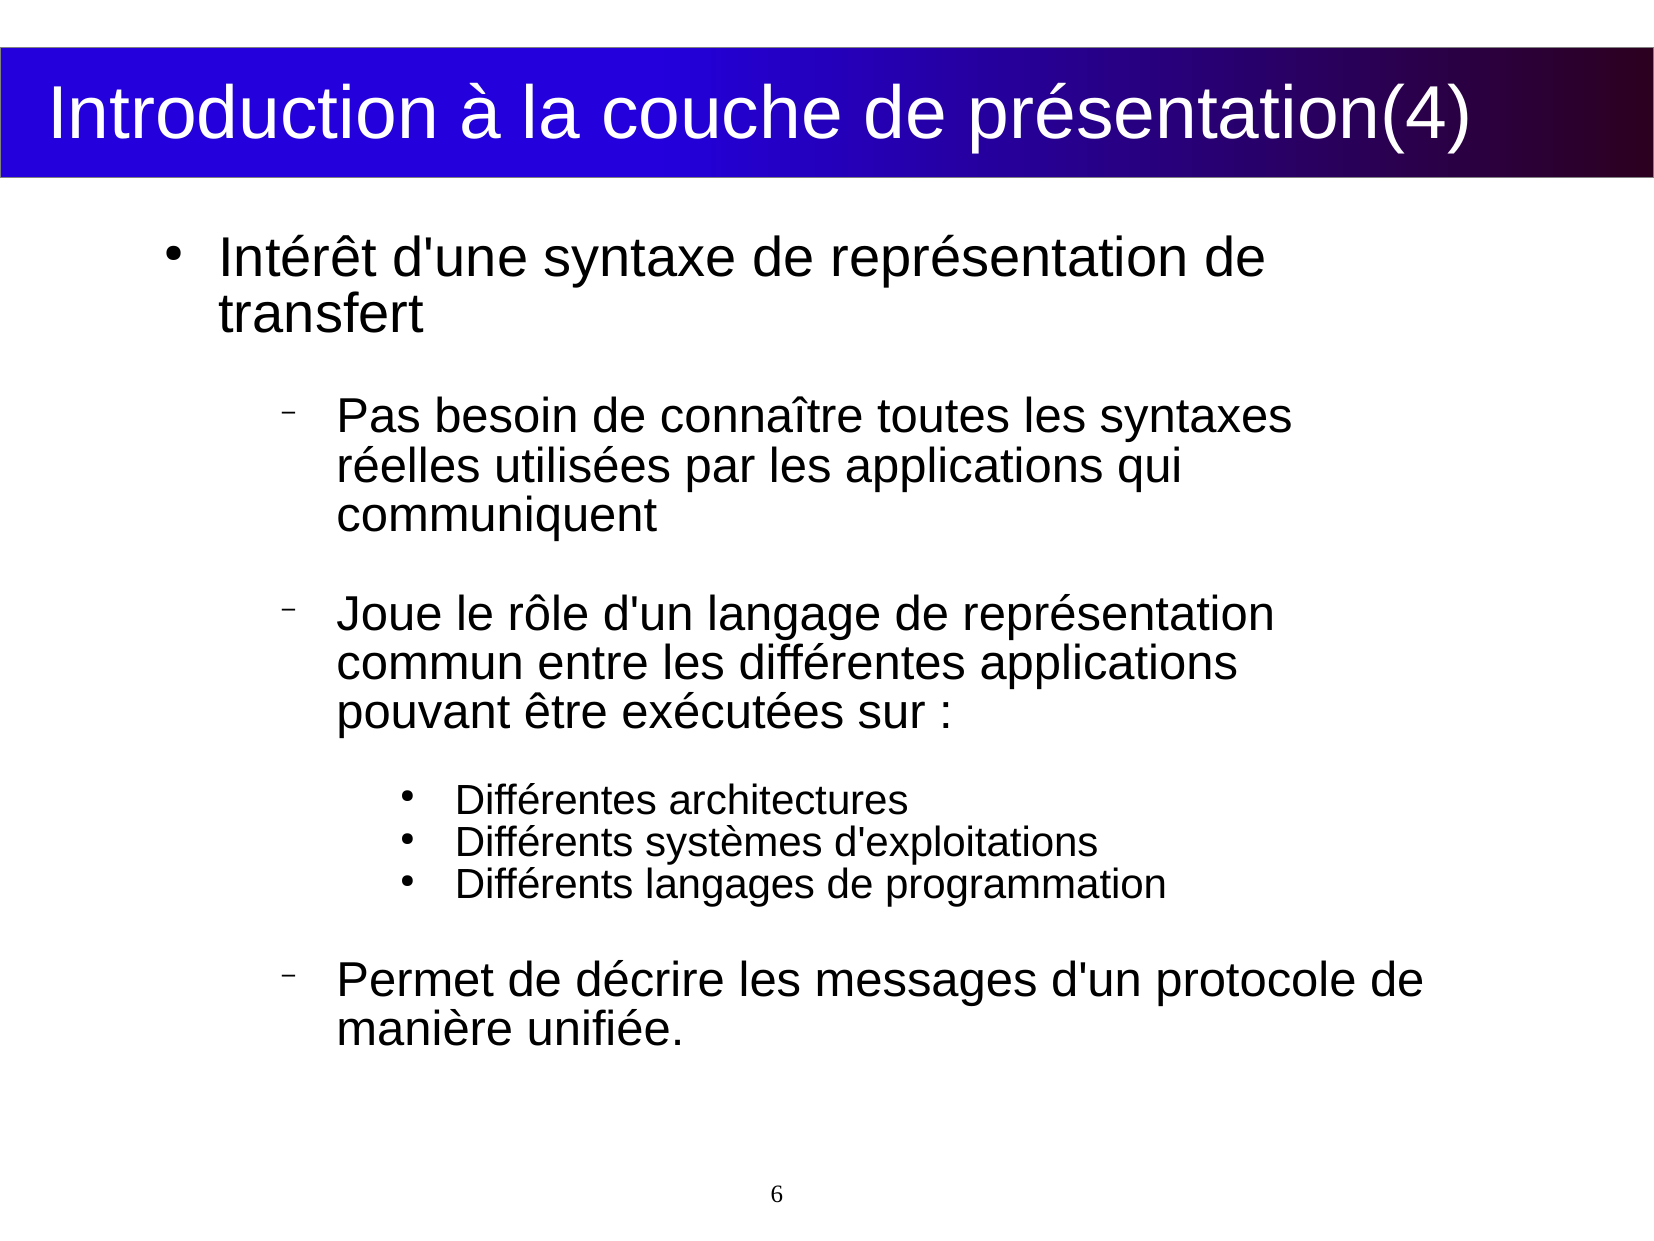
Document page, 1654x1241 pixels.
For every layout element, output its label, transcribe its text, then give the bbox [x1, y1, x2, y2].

title Introduction à la couche de présentation(4) [47, 6, 1477, 225]
list Intérêt d'une syntaxe de représentation de transfert Pas besoin de connaître toutes les syntaxes réelles utilisées par les applications qui communiquent Joue le rôle d'un langage de représentation commun entre les différentes applications pouvant être exécutées sur : Différentes architectures Différents systèmes d'exploitations Différents langages de programmation Permet de décrire les messages d'un protocole de manière unifiée. [116, 231, 1528, 1063]
